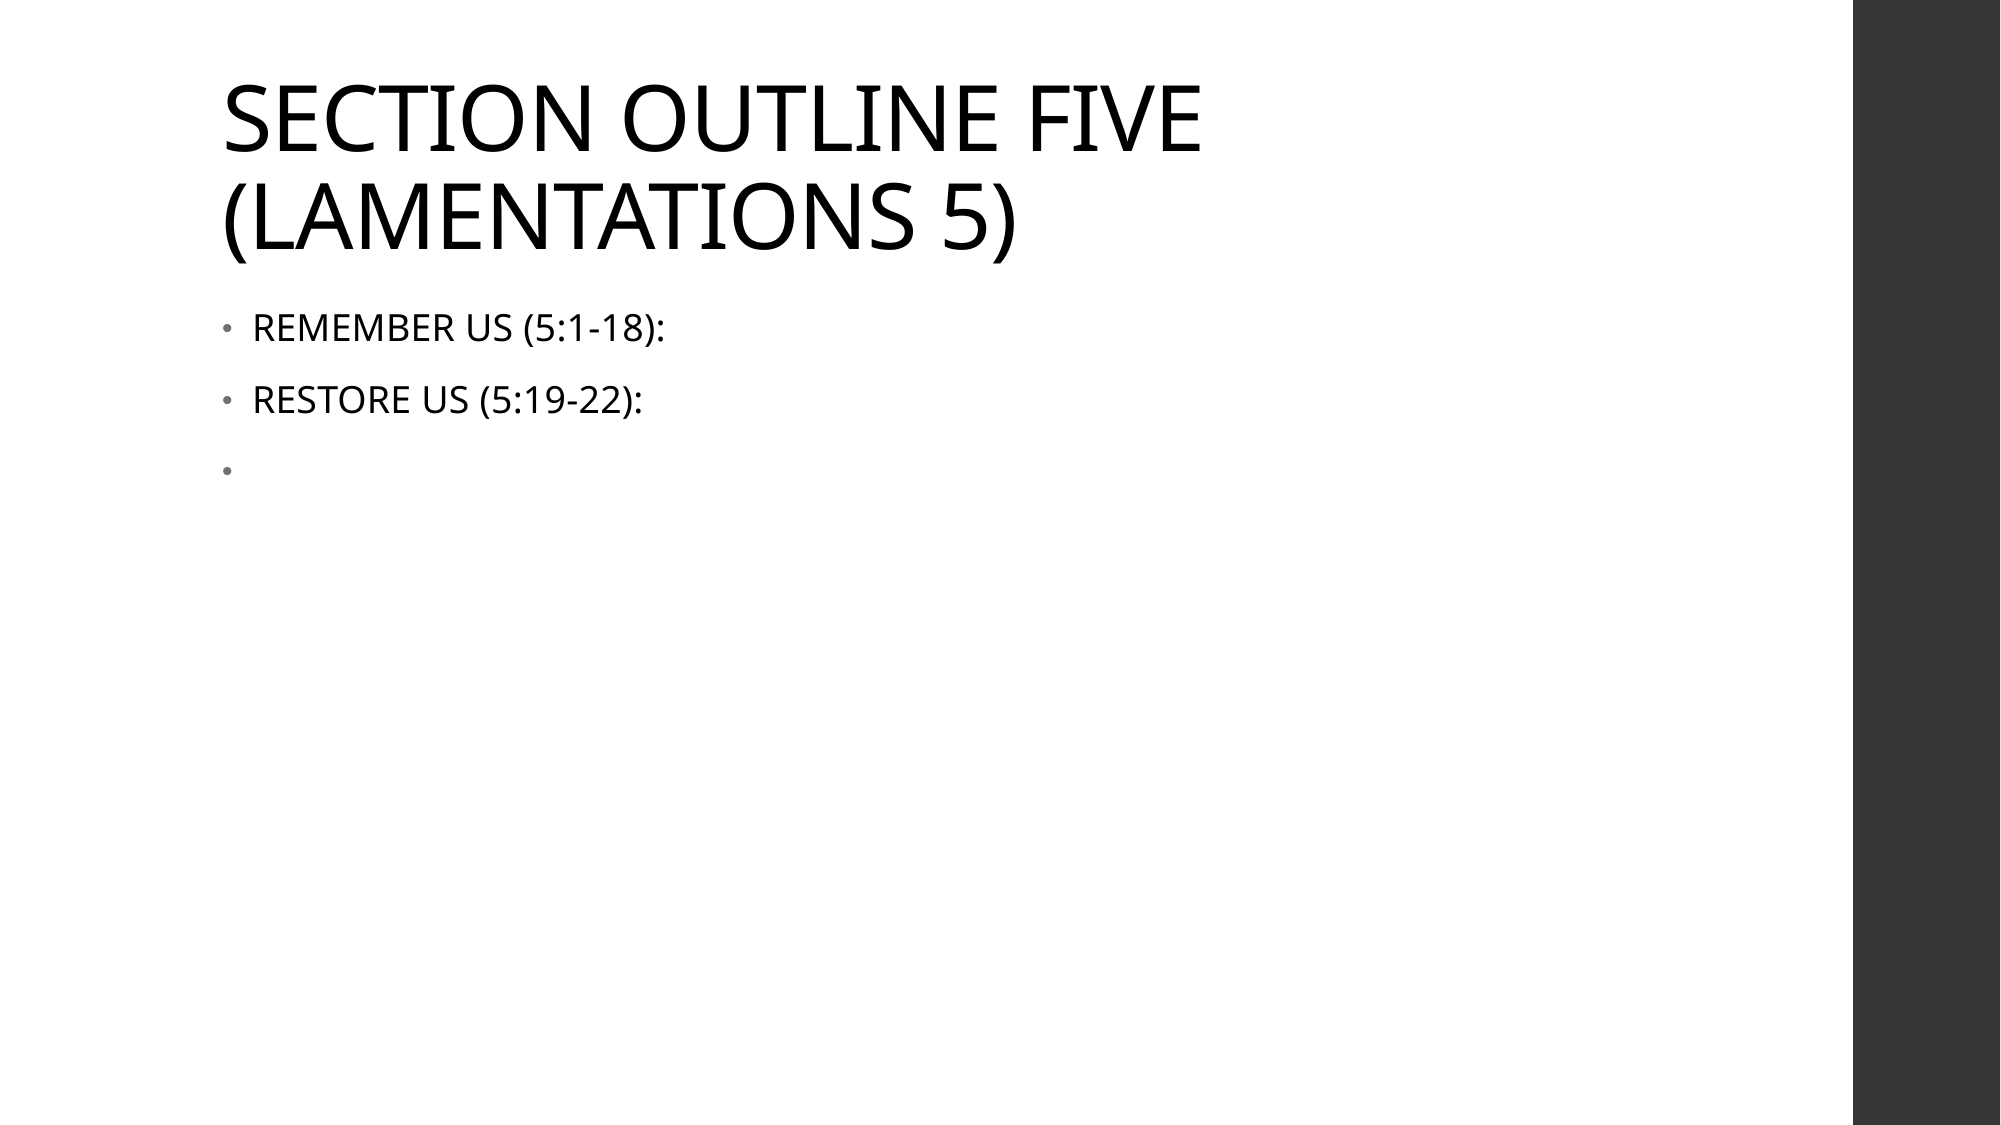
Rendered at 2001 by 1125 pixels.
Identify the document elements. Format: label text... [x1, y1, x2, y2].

list REMEMBER US (5:1-18): RESTORE US (5:19-22): [206, 299, 1617, 1014]
title SECTION OUTLINE FIVE (LAMENTATIONS 5) [206, 60, 1797, 278]
